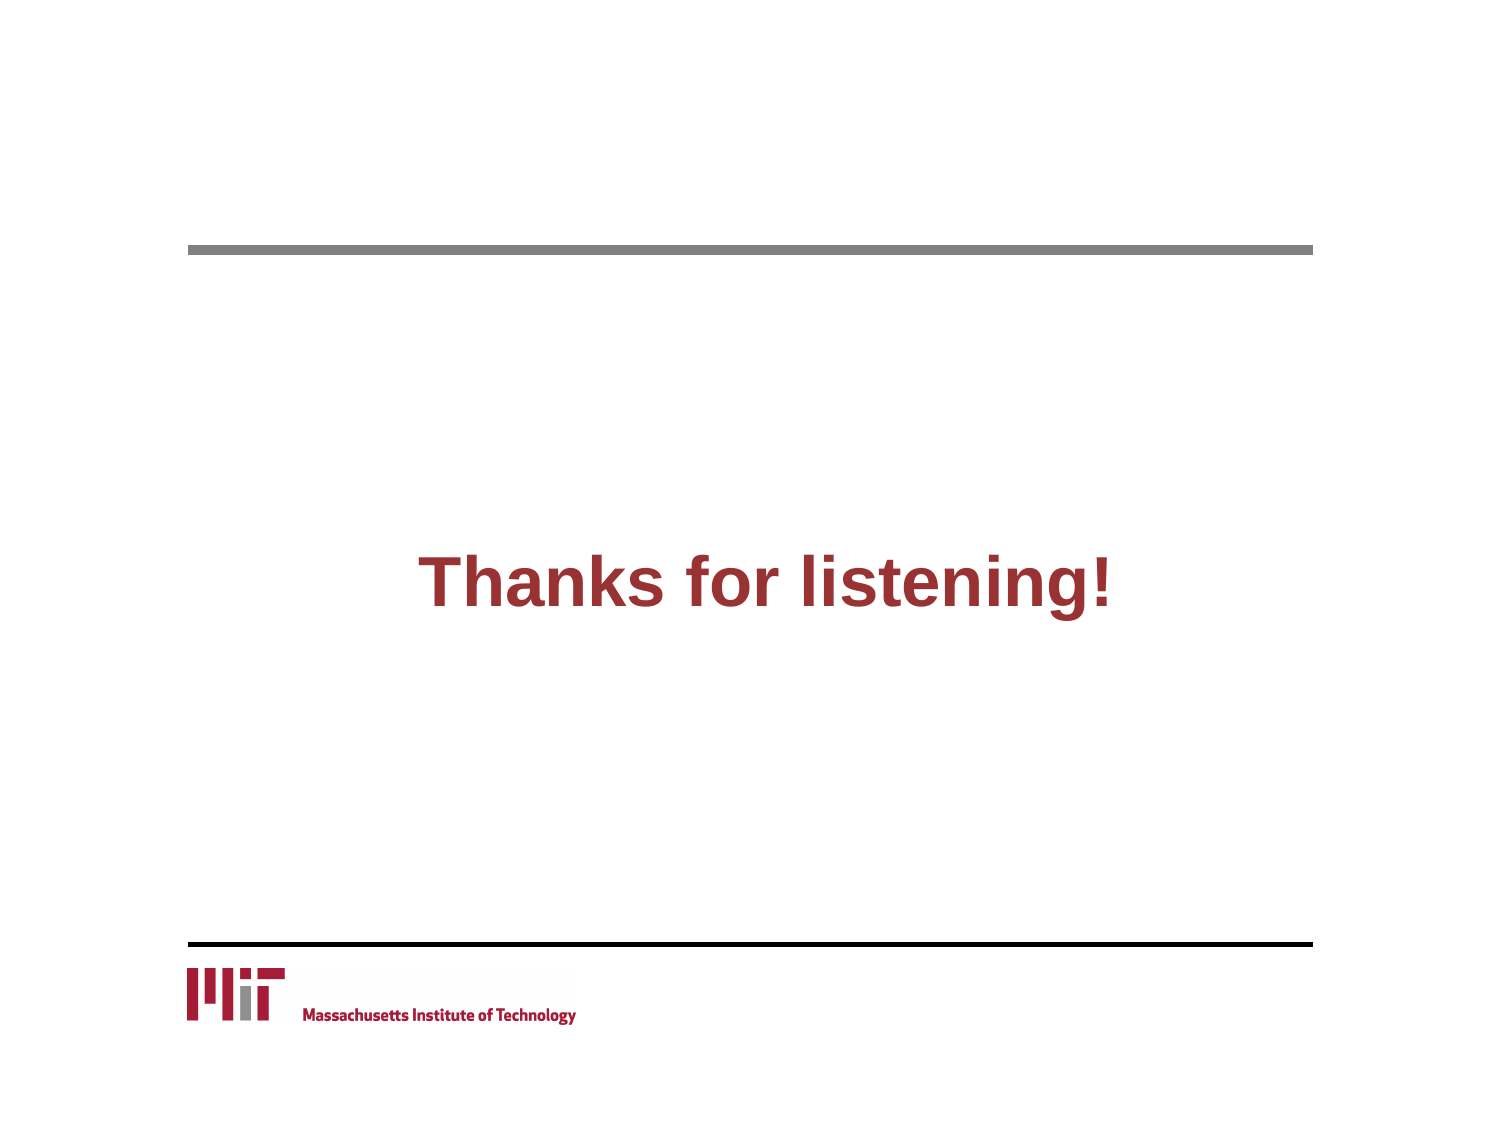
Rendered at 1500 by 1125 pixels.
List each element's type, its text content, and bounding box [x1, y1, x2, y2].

title Thanks for listening! [404, 484, 1217, 674]
picture [187, 968, 576, 1025]
